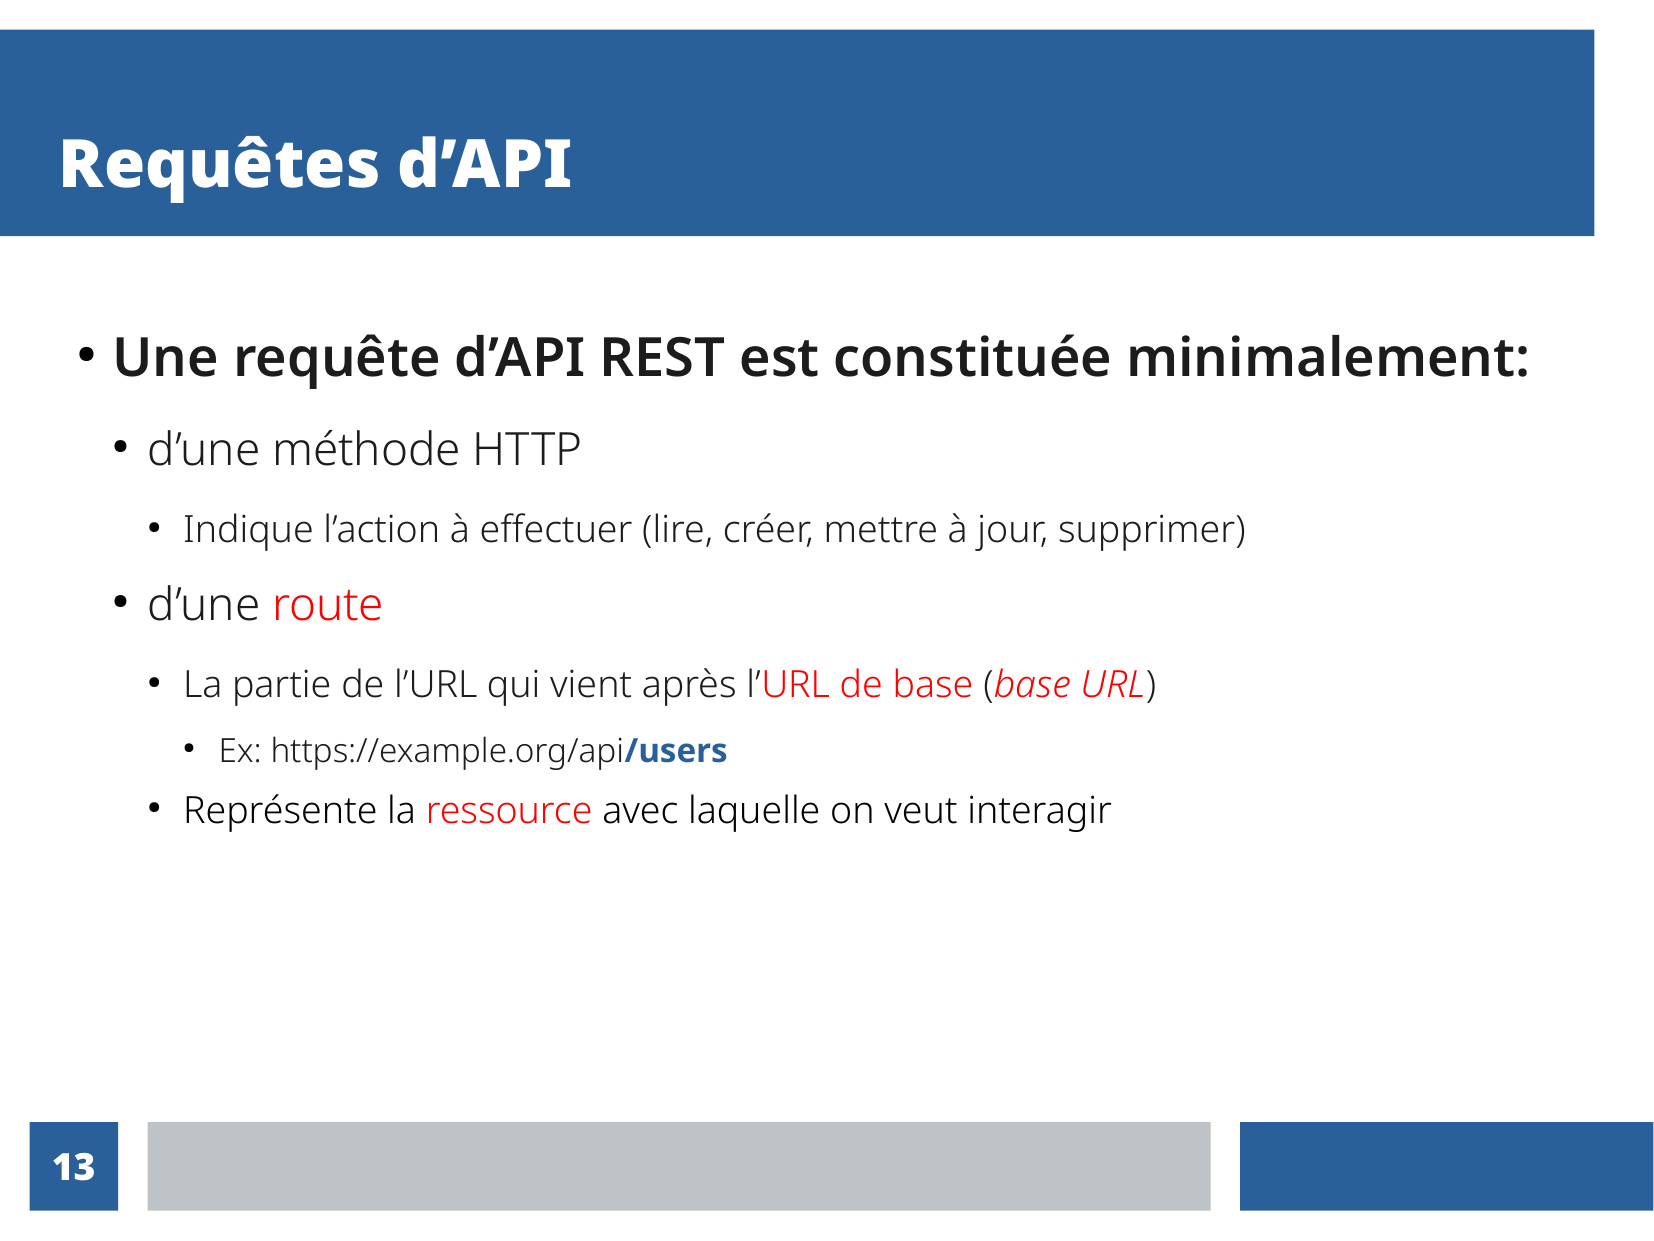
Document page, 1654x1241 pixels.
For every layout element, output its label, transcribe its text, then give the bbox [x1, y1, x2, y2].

list Une requête d’API REST est constituée minimalement: d’une méthode HTTP Indique l’action à effectuer (lire, créer, mettre à jour, supprimer) d’une route La partie de l’URL qui vient après l’URL de base (base URL) Ex: https://example.org/api/users Représente la ressource avec laquelle on veut interagir [76, 318, 1619, 1123]
title Requêtes d’API [59, 59, 1595, 207]
